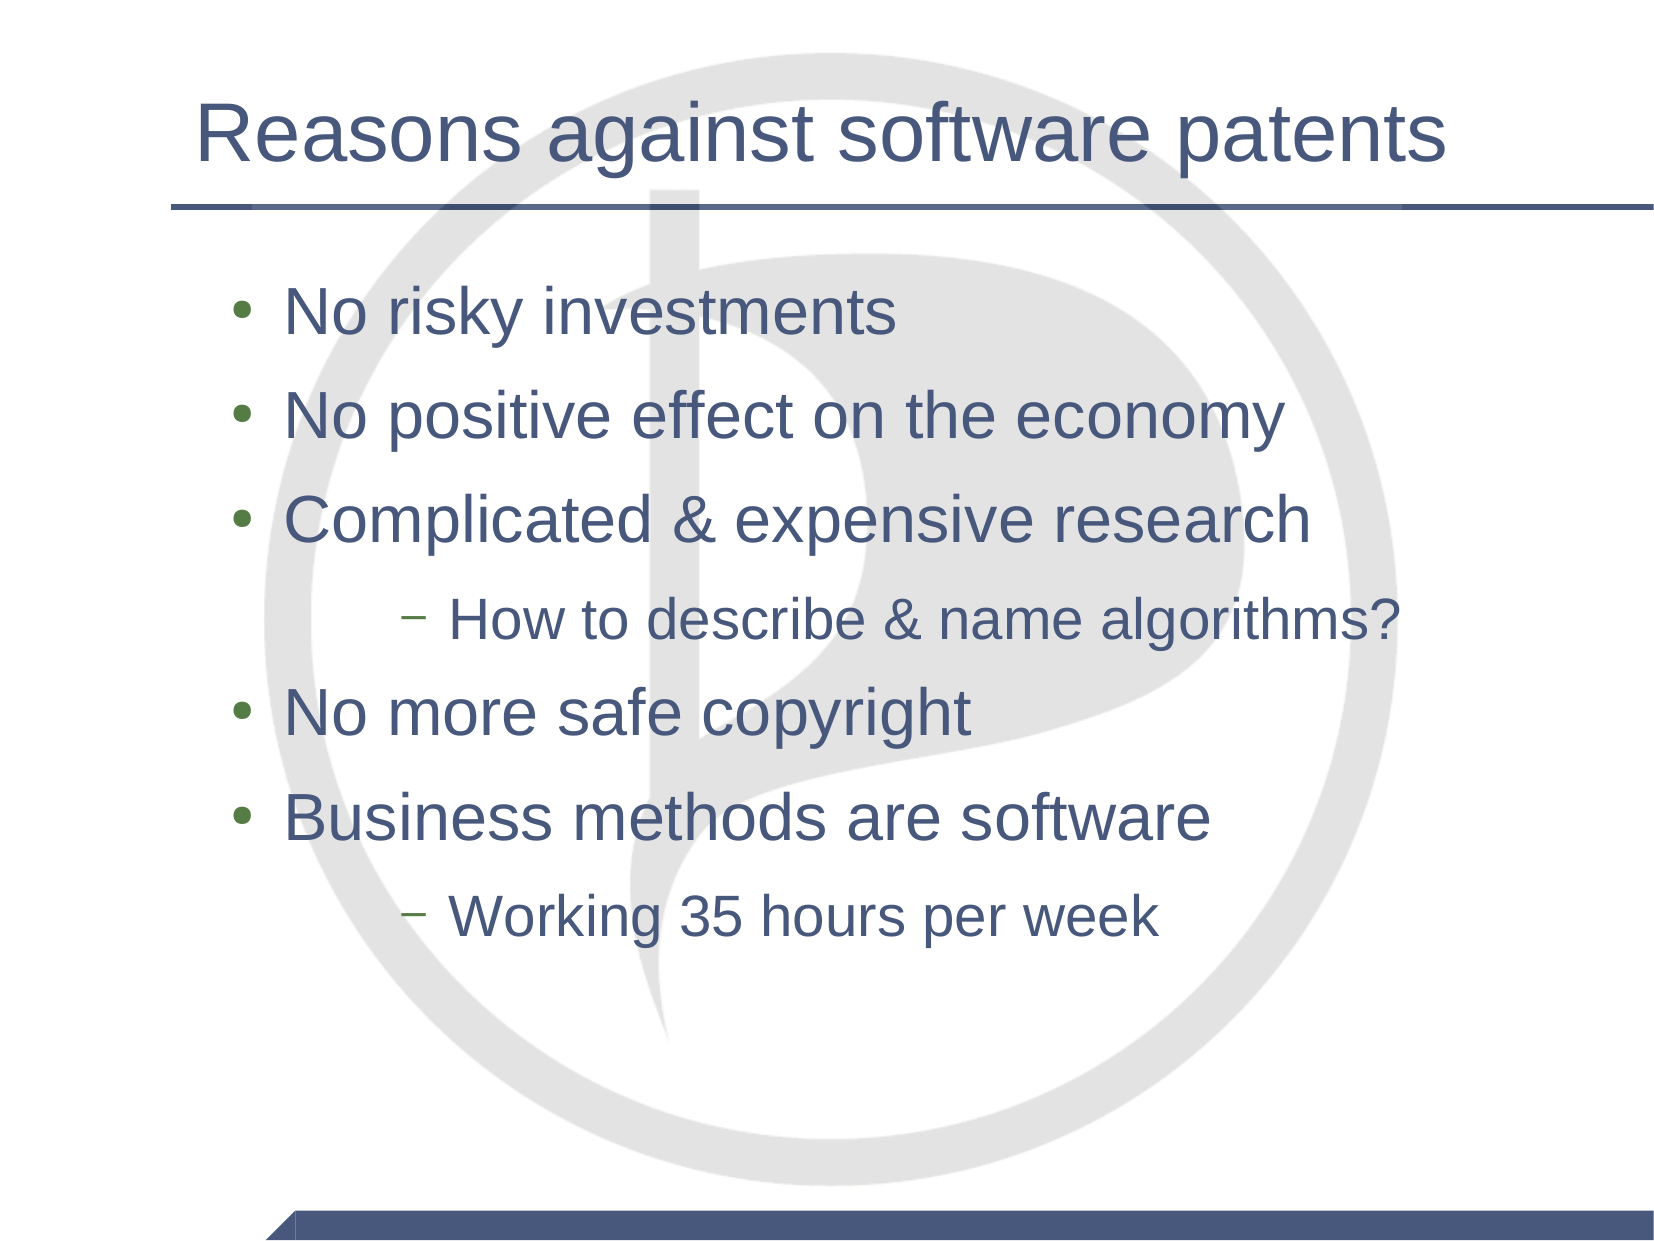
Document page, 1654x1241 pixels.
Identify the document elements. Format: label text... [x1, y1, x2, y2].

list No risky investments No positive effect on the economy Complicated & expensive research How to describe & name algorithms? No more safe copyright Business methods are software Working 35 hours per week [212, 274, 1530, 1093]
title Reasons against software patents [194, 29, 1625, 237]
